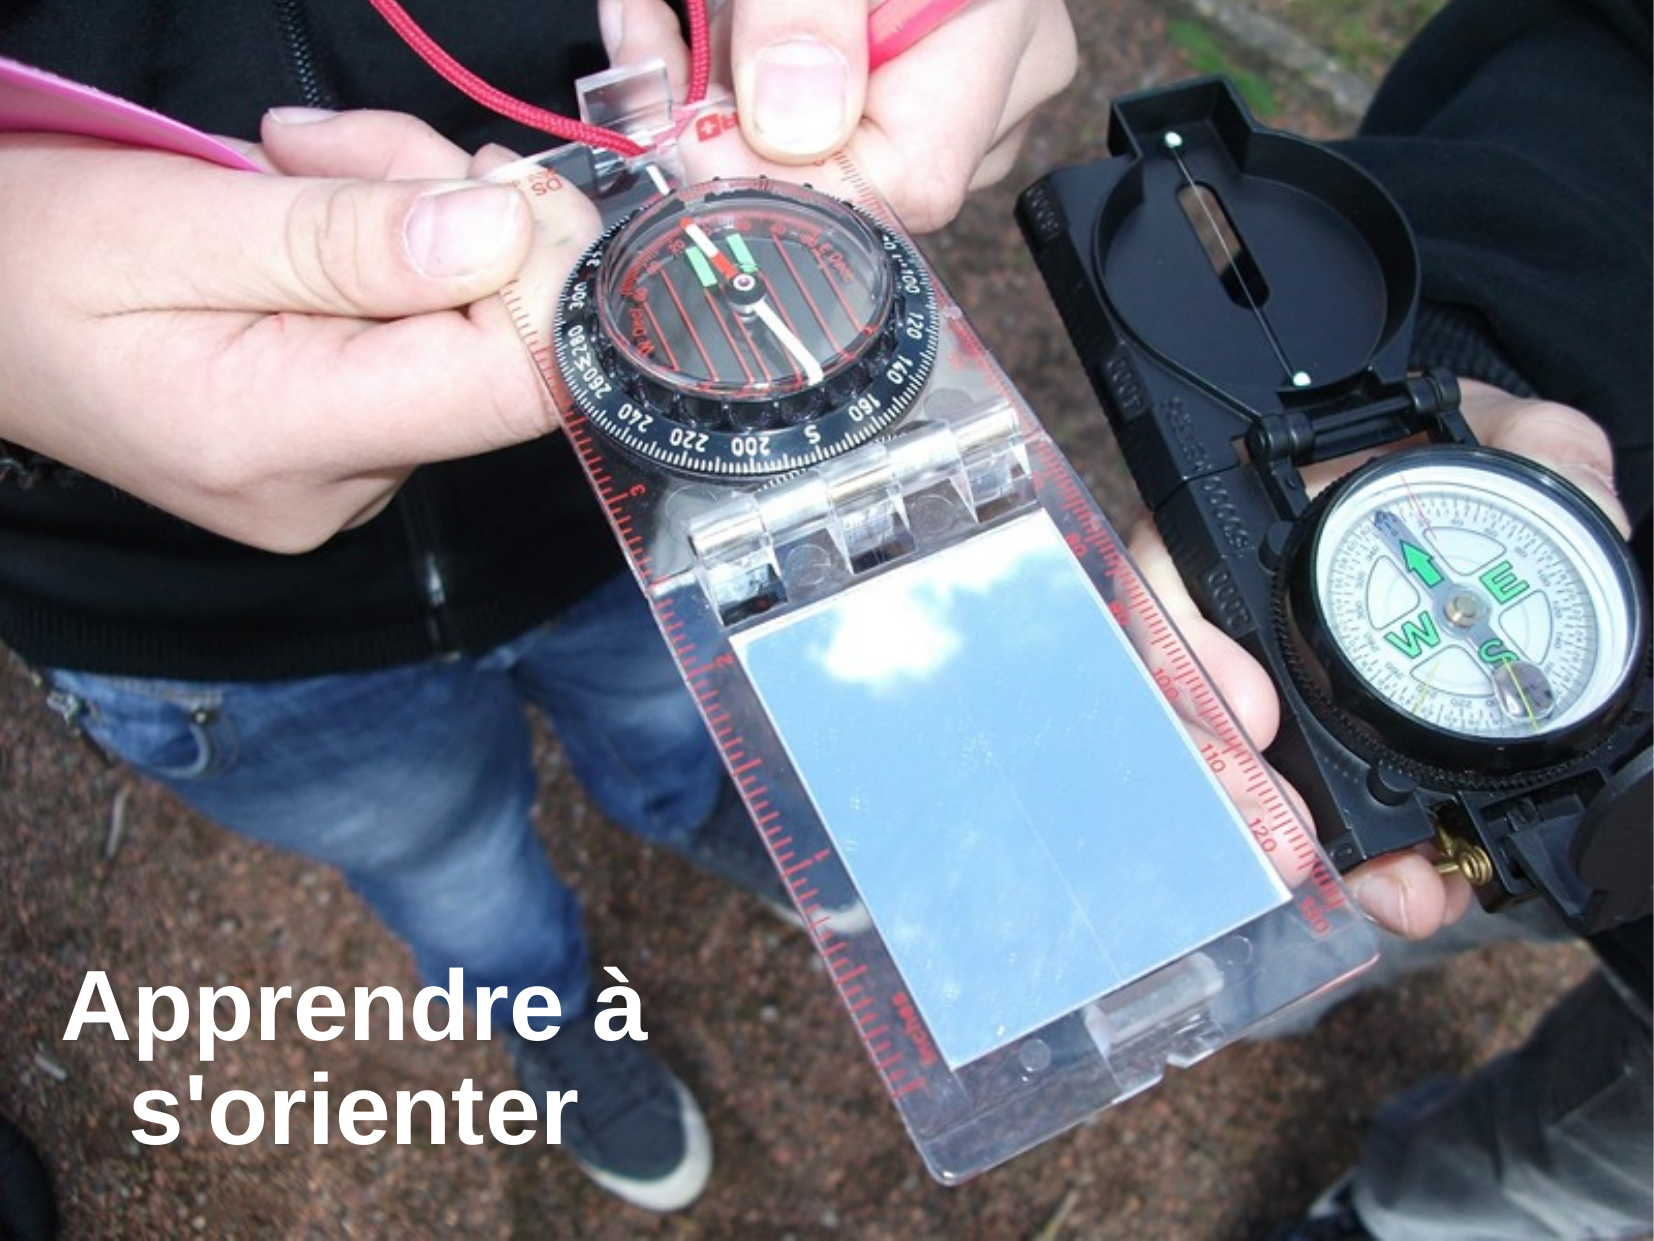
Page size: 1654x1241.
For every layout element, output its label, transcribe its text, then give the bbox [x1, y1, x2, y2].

picture [0, 0, 1654, 1241]
text_box Apprendre à s'orienter [29, 944, 680, 1211]
